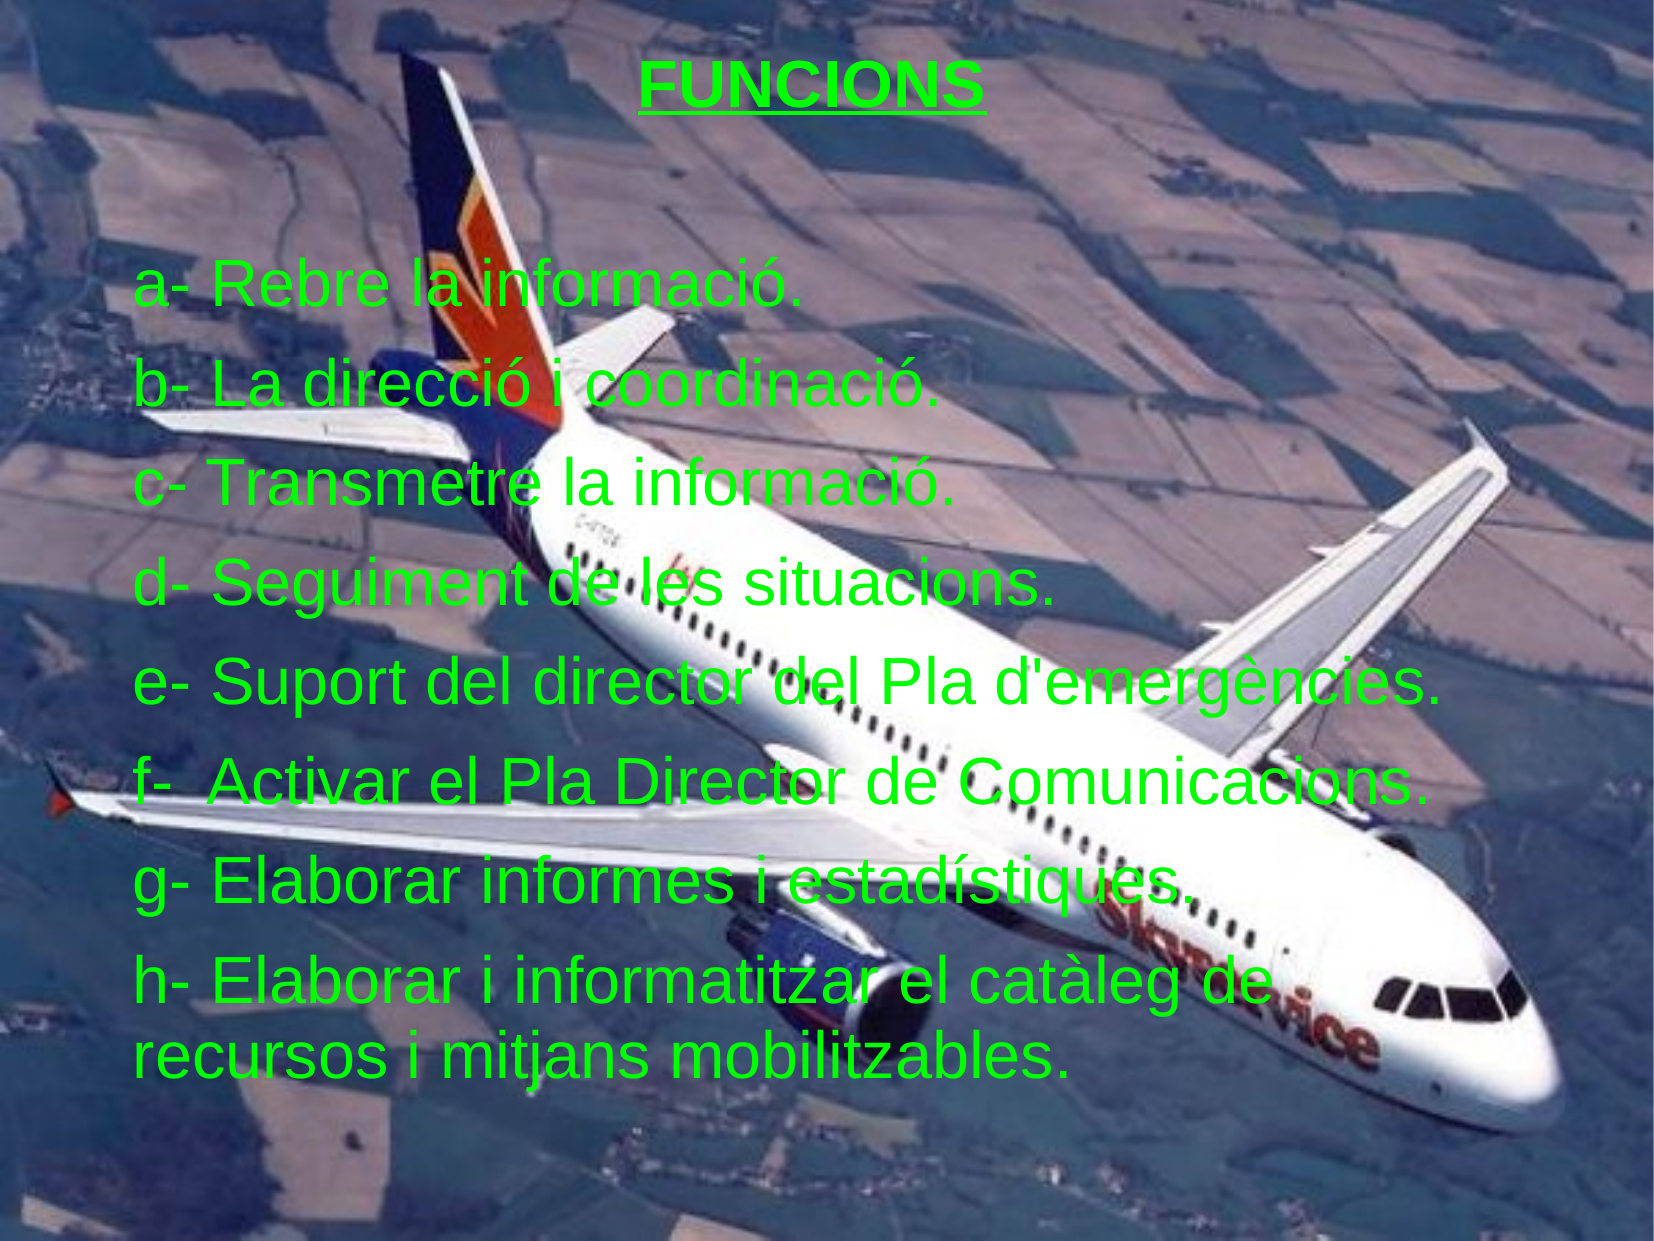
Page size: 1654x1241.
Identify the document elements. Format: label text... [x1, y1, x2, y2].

text_box FUNCIONS a- Rebre la informació. b- La direcció i coordinació. c- Transmetre la informació. d- Seguiment de les situacions. e- Suport del director del Pla d'emergències. f- Activar el Pla Director de Comunicacions. g- Elaborar informes i estadístiques. h- Elaborar i informatitzar el catàleg de recursos i mitjans mobilitzables. [118, 39, 1506, 1241]
picture [0, 0, 1654, 1241]
